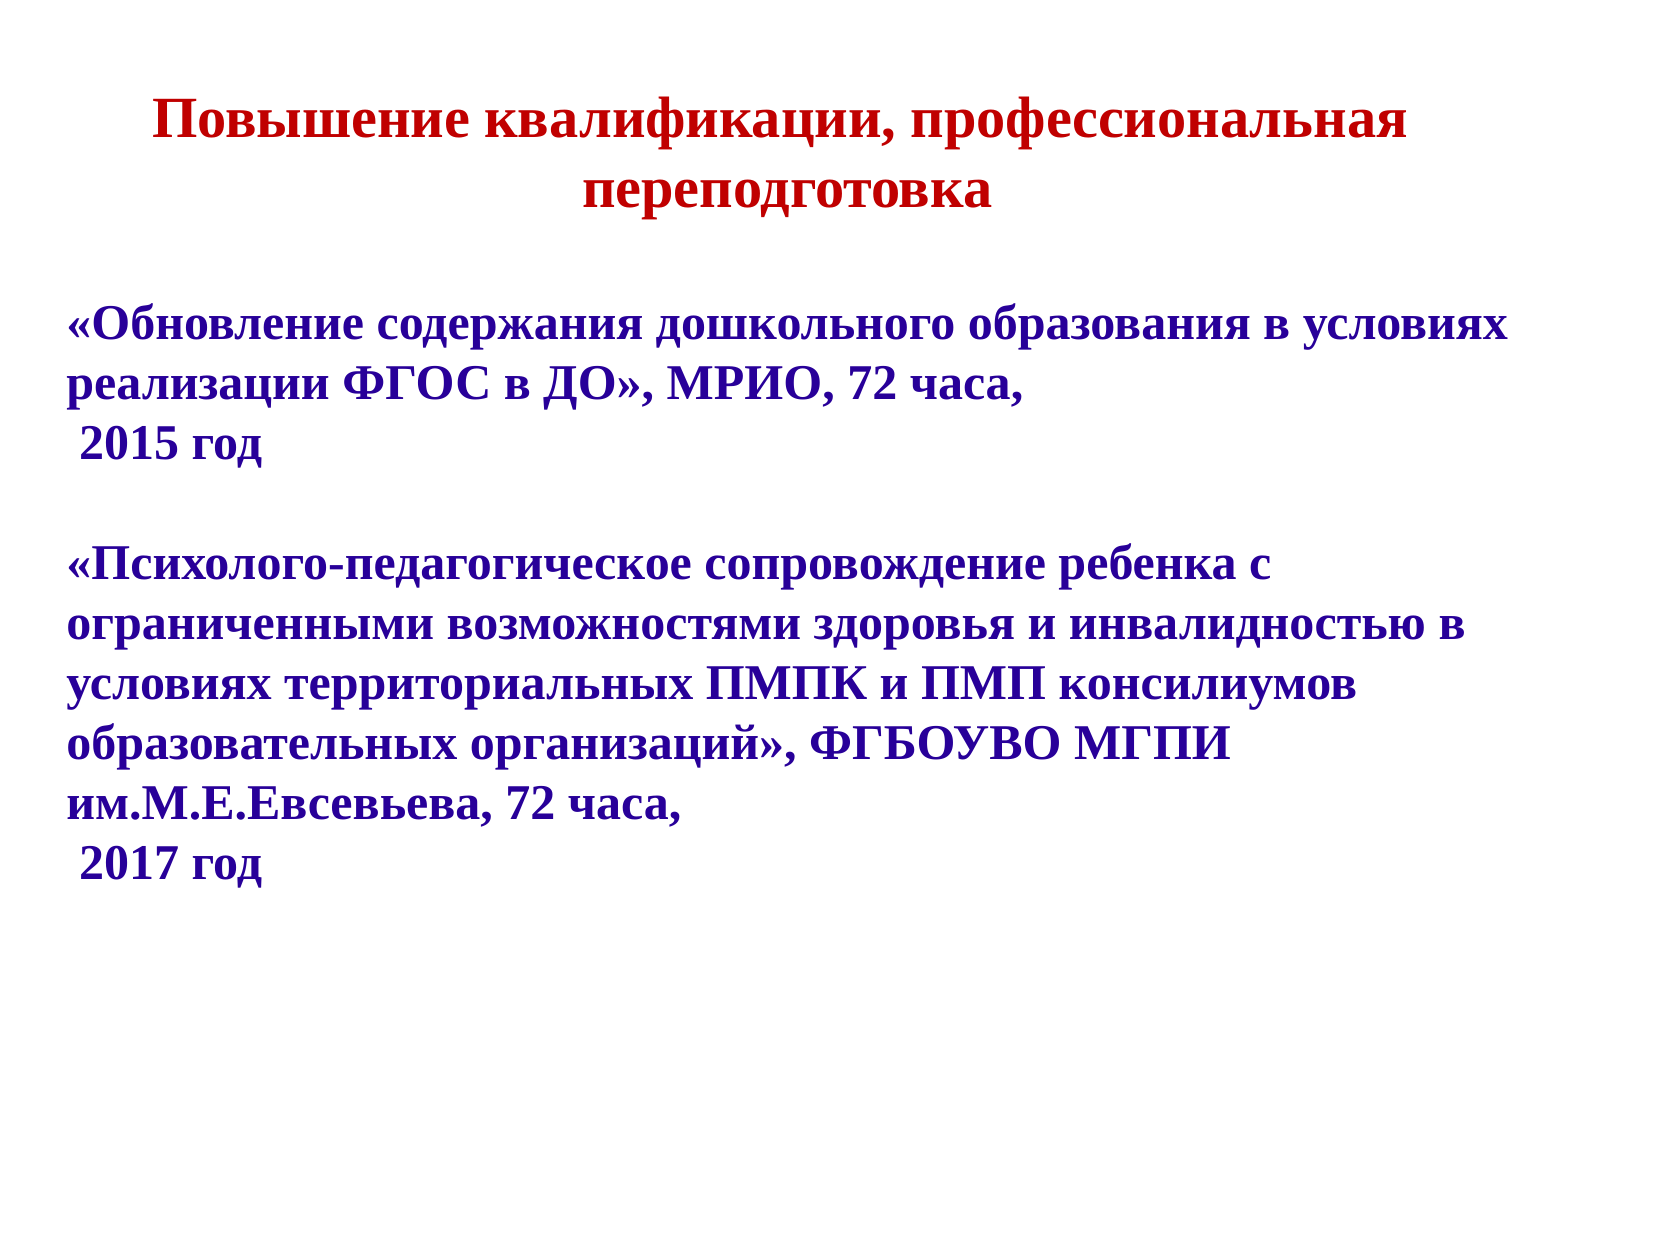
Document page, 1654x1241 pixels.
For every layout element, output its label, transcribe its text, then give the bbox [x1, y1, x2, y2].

text_box Повышение квалификации, профессиональная переподготовка «Обновление содержания дошкольного образования в условиях реализации ФГОС в ДО», МРИО, 72 часа, 2015 год «Психолого-педагогическое сопровождение ребенка с ограниченными возможностями здоровья и инвалидностью в условиях территориальных ПМПК и ПМП консилиумов образовательных организаций», ФГБОУВО МГПИ им.М.Е.Евсевьева, 72 часа, 2017 год [52, 72, 1625, 967]
